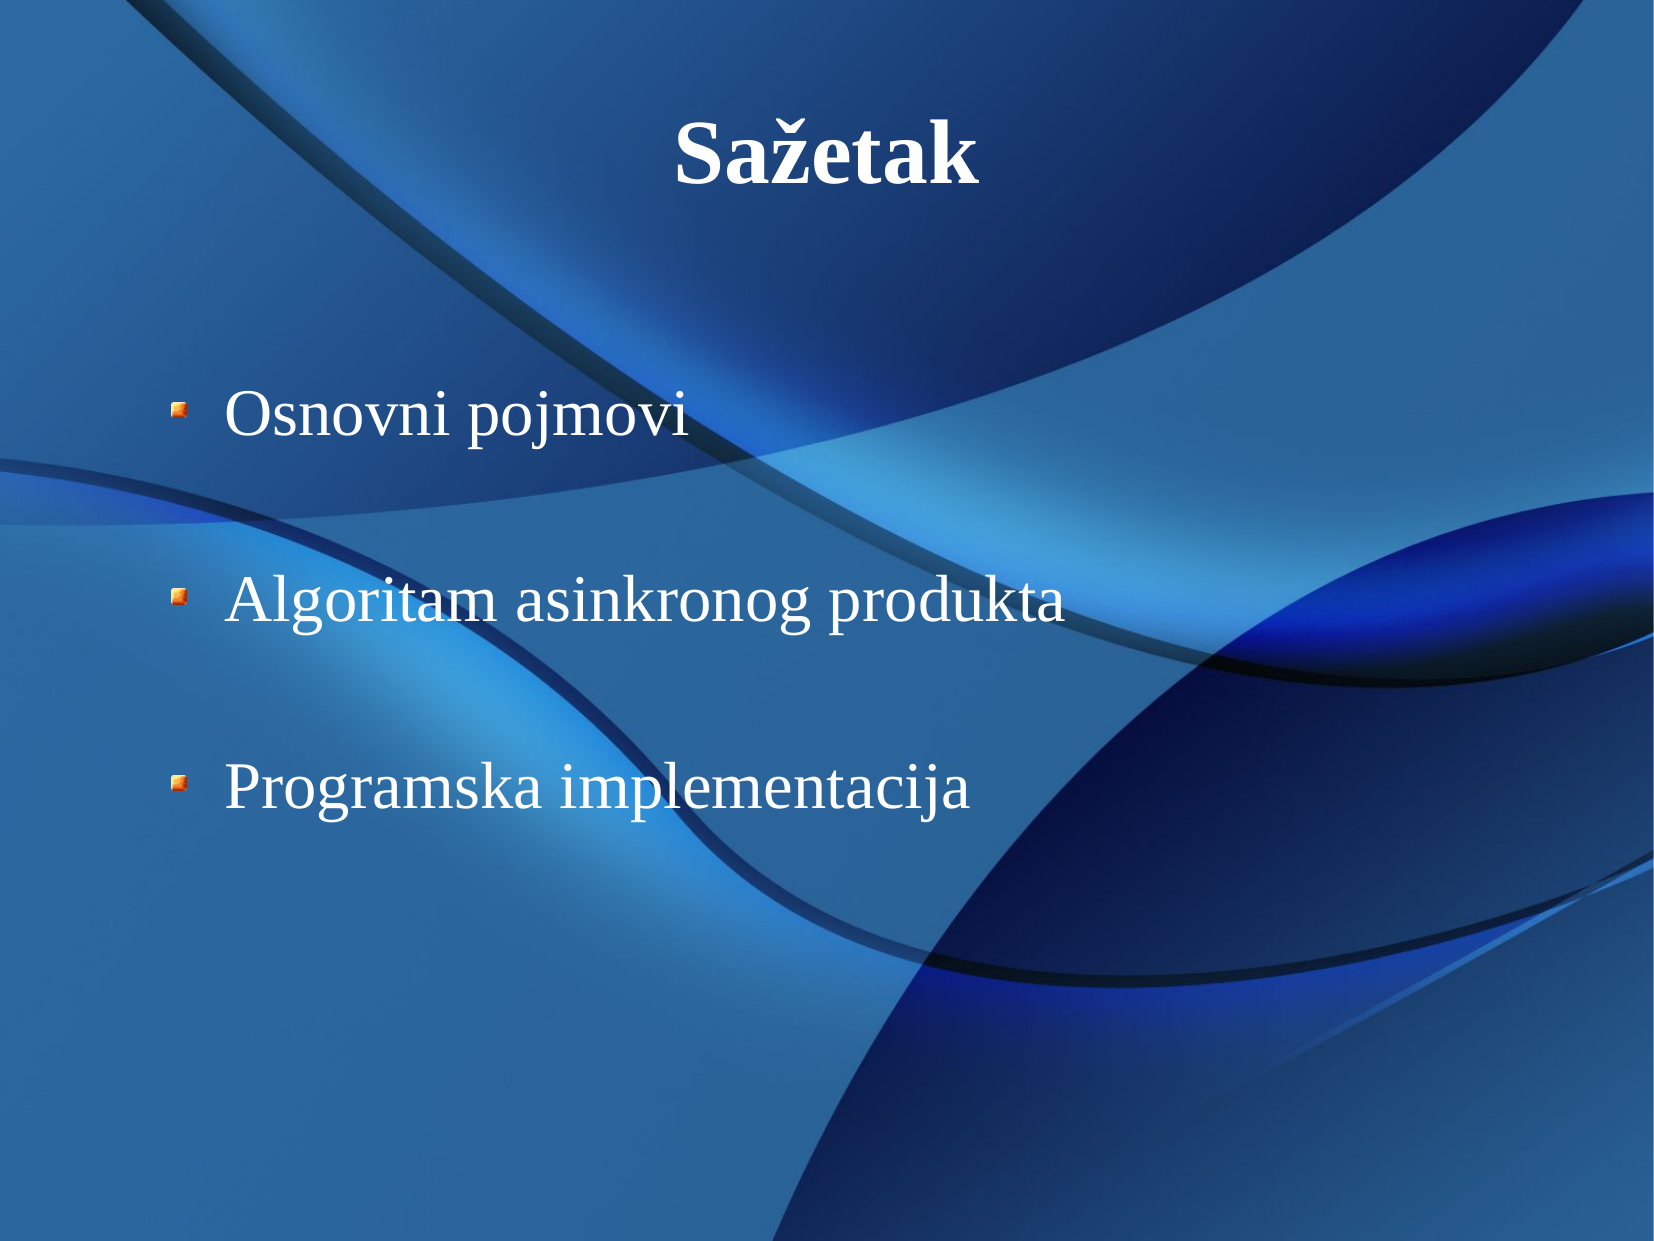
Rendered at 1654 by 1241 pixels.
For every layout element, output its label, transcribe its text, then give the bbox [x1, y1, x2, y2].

list Osnovni pojmovi Algoritam asinkronog produkta Programska implementacija [82, 290, 1571, 1094]
picture [0, 0, 1654, 1241]
title Sažetak [82, 49, 1571, 257]
